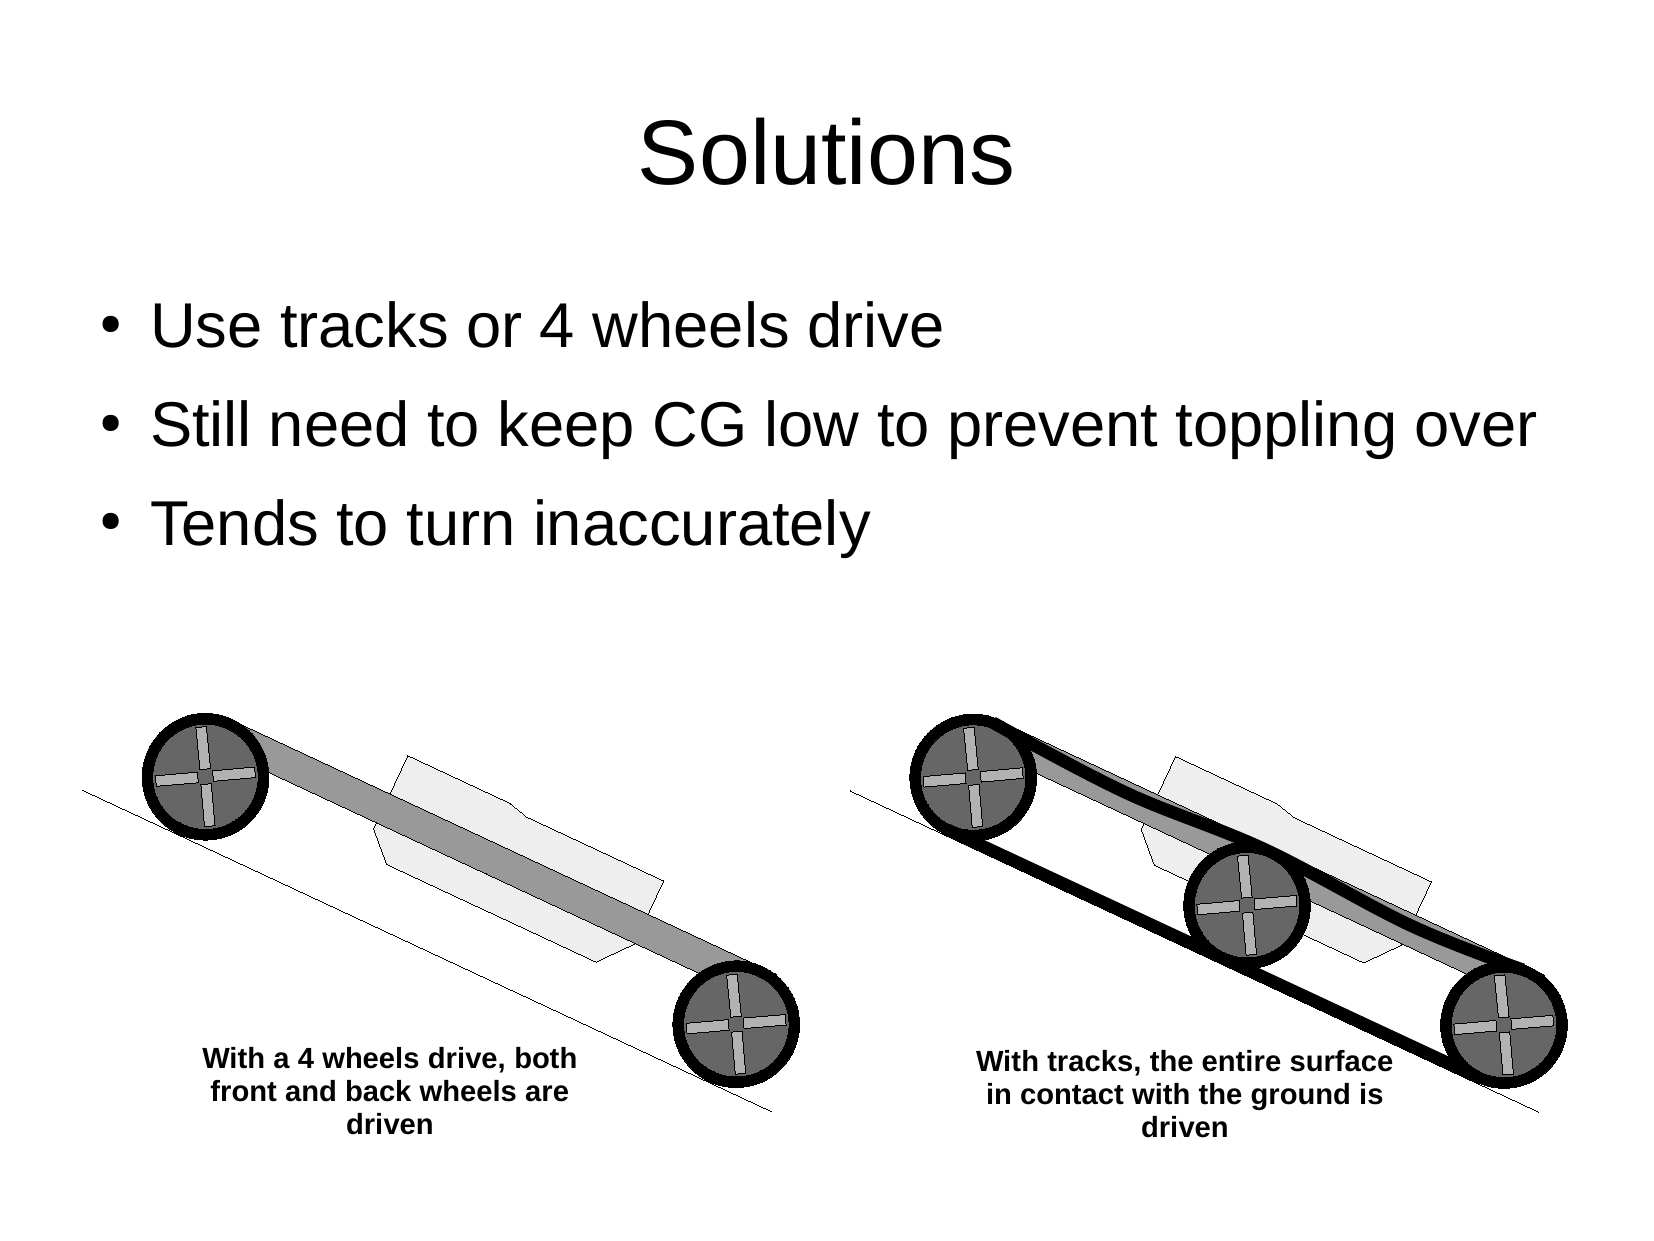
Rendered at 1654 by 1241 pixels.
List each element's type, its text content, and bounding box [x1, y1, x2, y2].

text_box [909, 714, 1568, 1089]
list Use tracks or 4 wheels drive Still need to keep CG low to prevent toppling over Tends to turn inaccurately [82, 290, 1571, 616]
text_box [142, 713, 800, 1088]
text_box With a 4 wheels drive, both front and back wheels are driven [165, 1035, 616, 1198]
title Solutions [82, 49, 1571, 257]
text_box With tracks, the entire surface in contact with the ground is driven [960, 1037, 1411, 1201]
